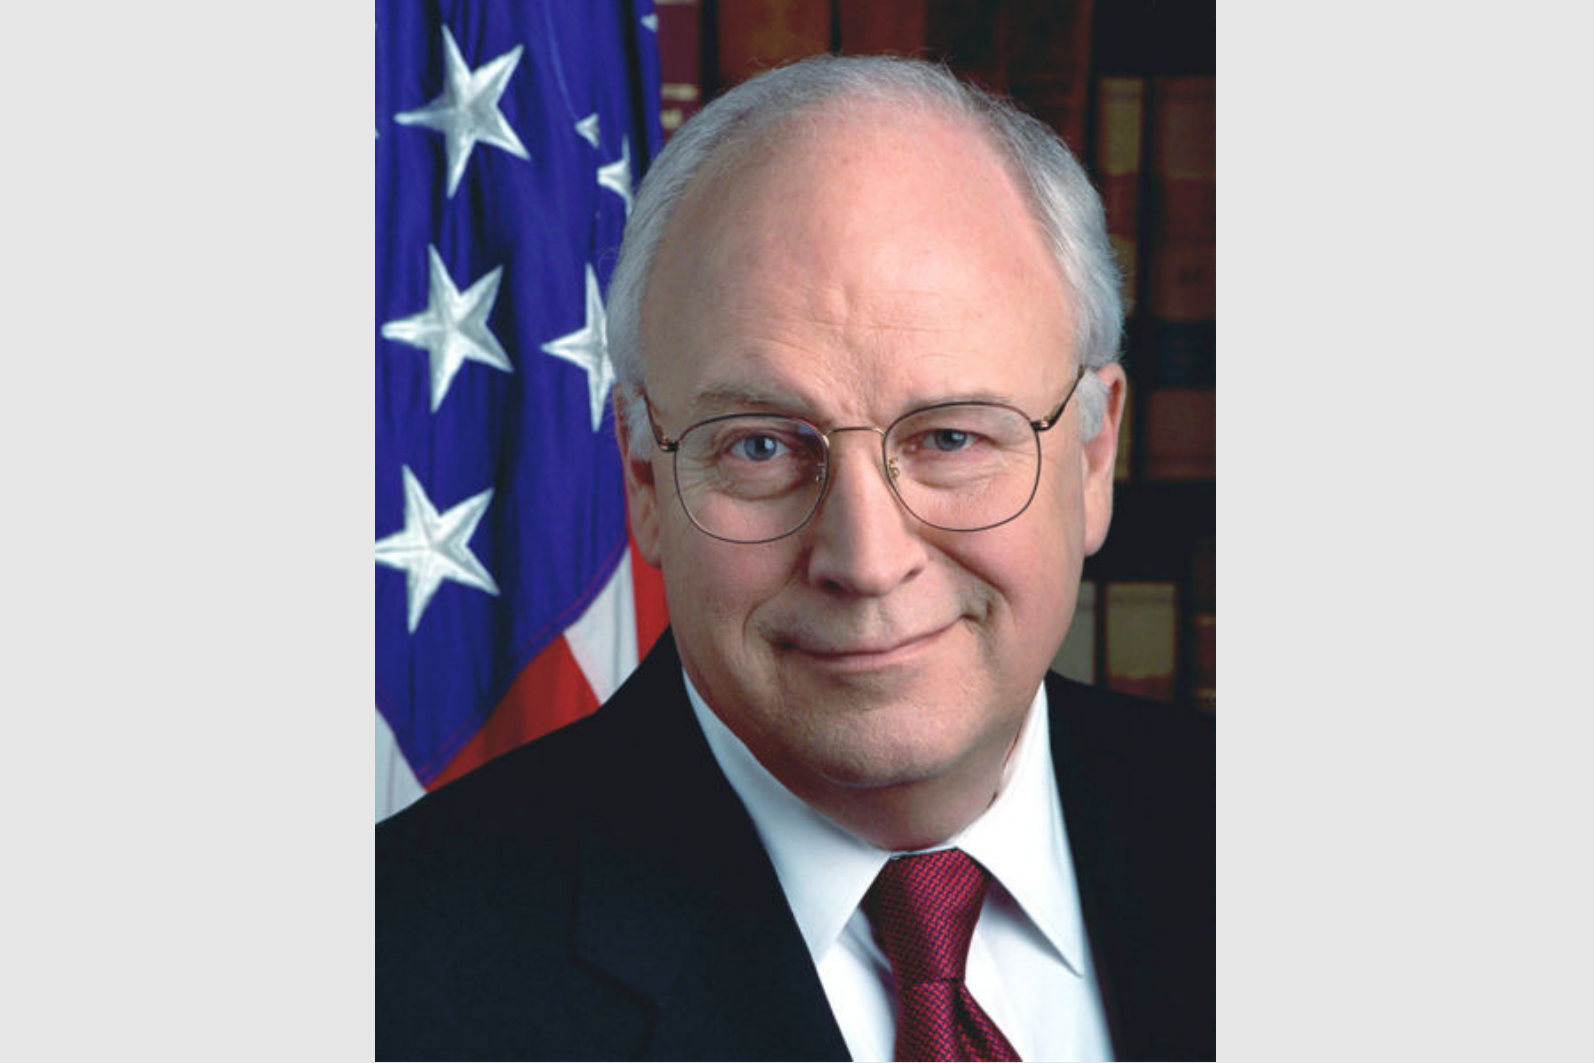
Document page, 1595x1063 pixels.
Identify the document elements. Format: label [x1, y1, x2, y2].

picture [375, 0, 1216, 1062]
